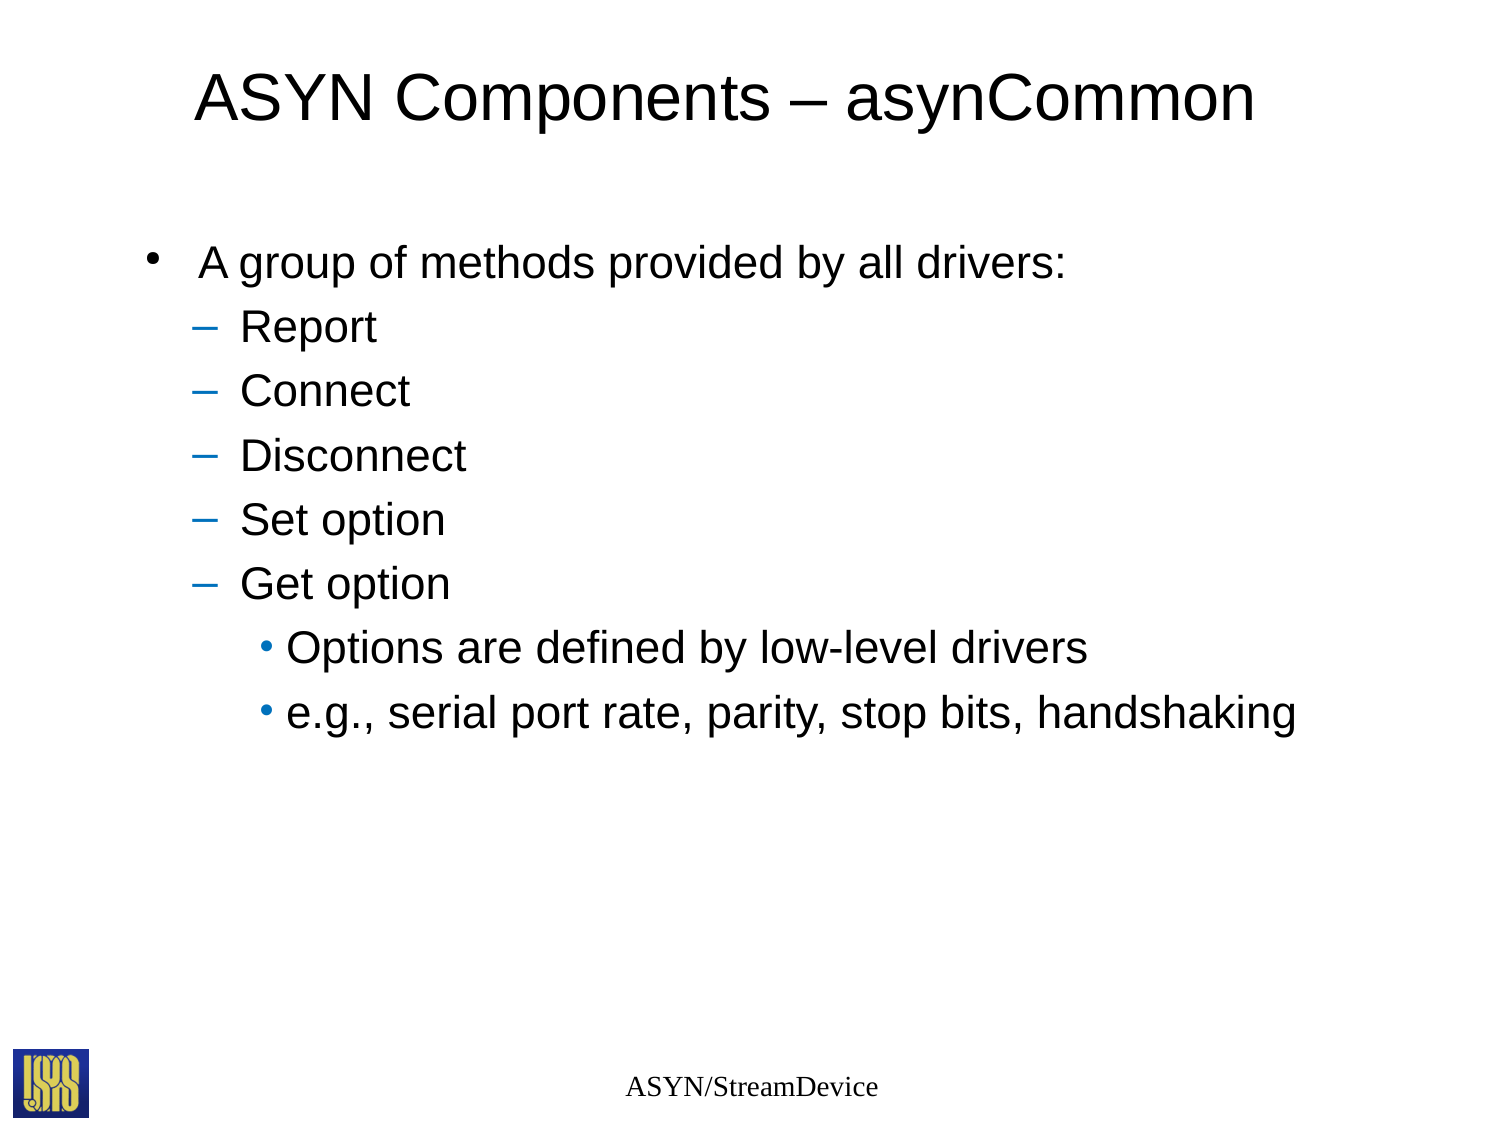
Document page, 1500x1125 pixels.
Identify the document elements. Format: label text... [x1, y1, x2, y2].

picture [13, 1049, 89, 1118]
list A group of methods provided by all drivers: Report Connect Disconnect Set option Get option Options are defined by low-level drivers e.g., serial port rate, parity, stop bits, handshaking [112, 224, 1457, 746]
title ASYN Components – asynCommon [55, 54, 1361, 142]
